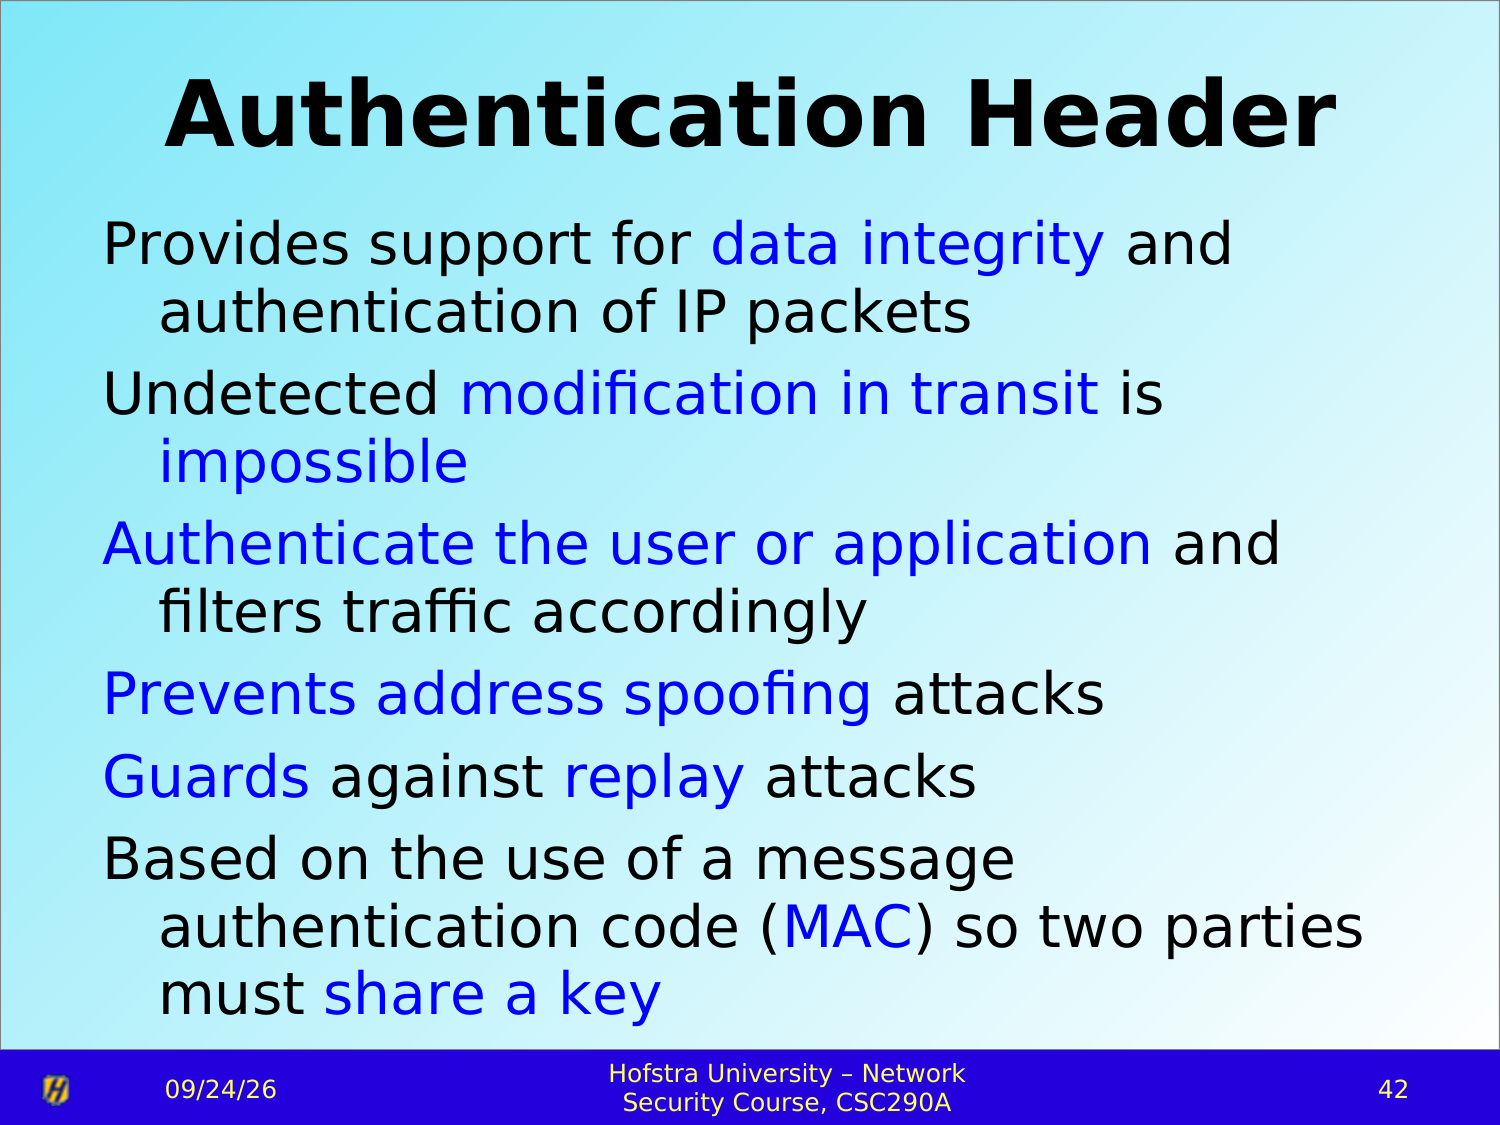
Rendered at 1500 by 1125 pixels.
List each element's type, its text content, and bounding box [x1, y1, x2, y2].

picture [37, 1072, 76, 1110]
title Authentication Header [112, 50, 1391, 176]
list Provides support for data integrity and authentication of IP packets Undetected modification in transit is impossible Authenticate the user or application and filters traffic accordingly Prevents address spoofing attacks Guards against replay attacks Based on the use of a message authentication code (MAC) so two parties must share a key [87, 203, 1469, 1037]
